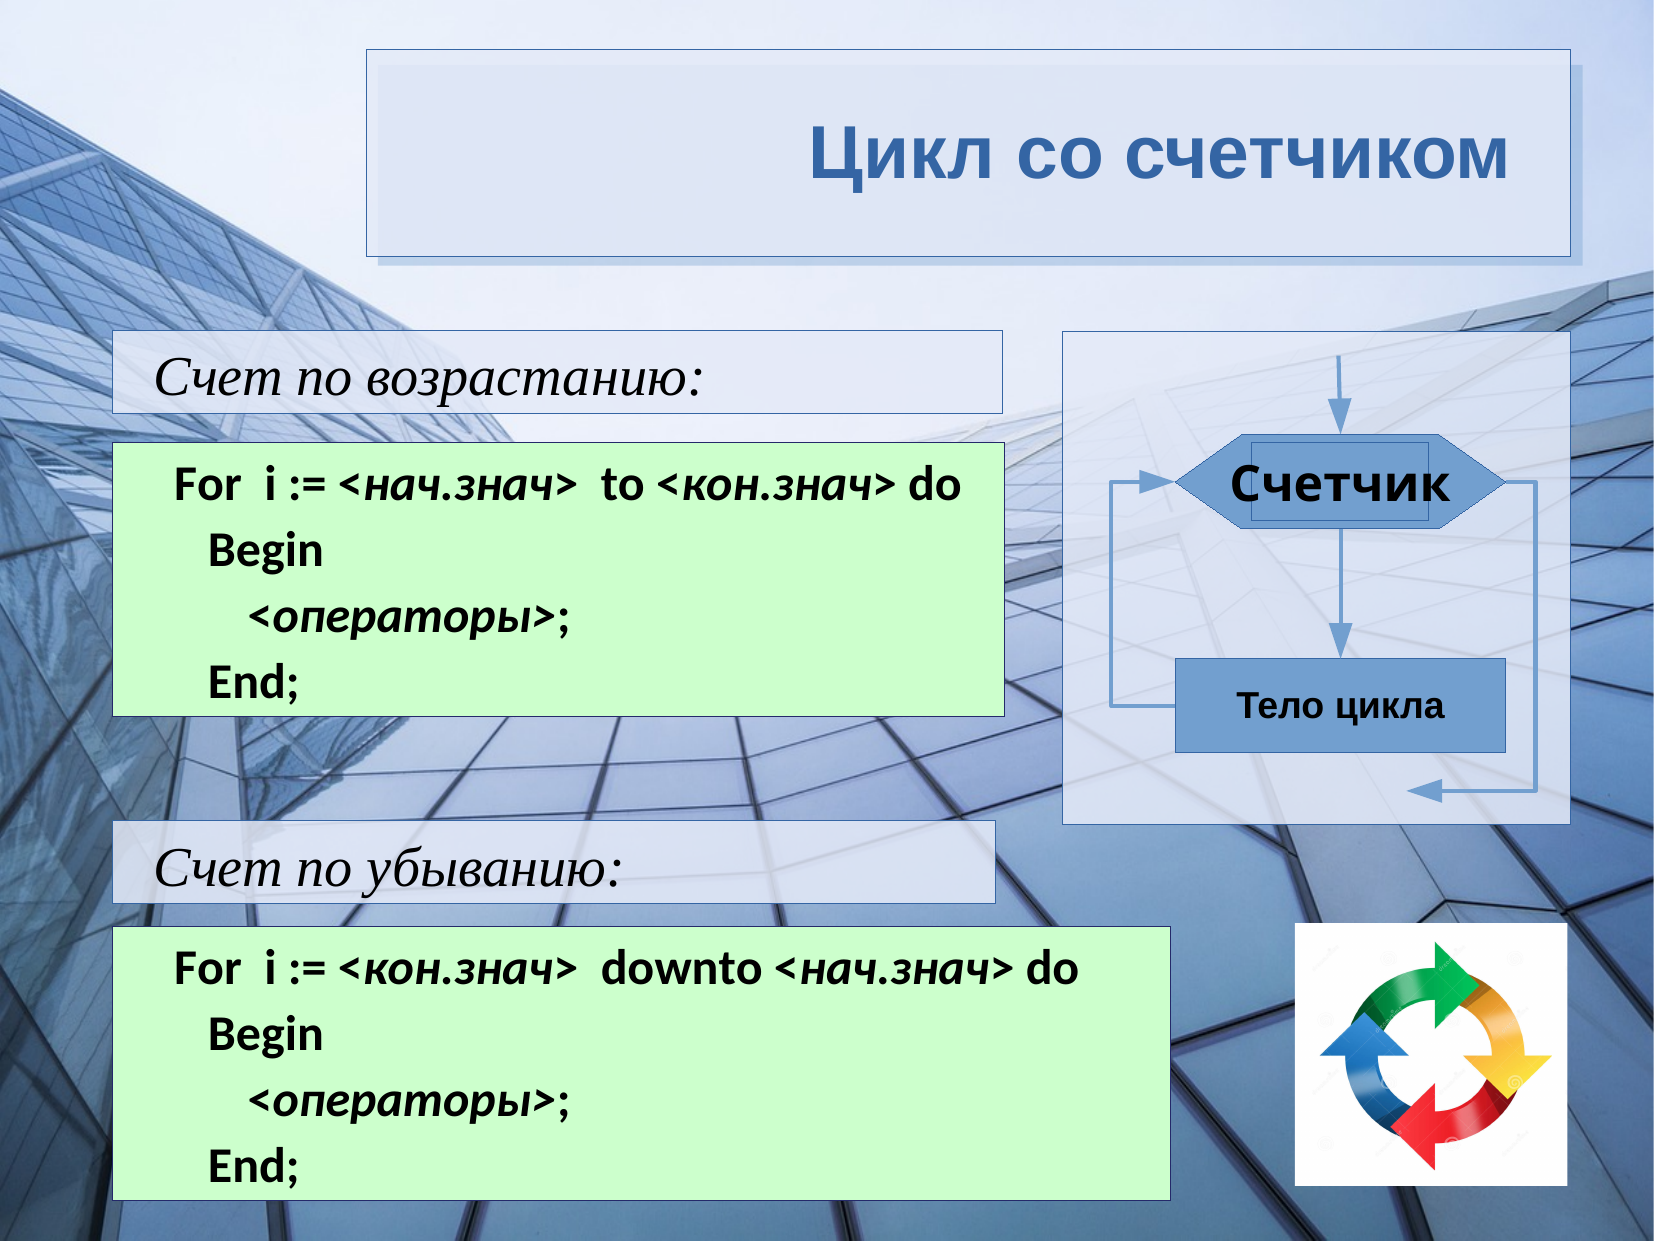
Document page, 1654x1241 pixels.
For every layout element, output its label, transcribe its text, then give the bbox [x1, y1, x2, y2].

title Цикл со счетчиком [366, 49, 1571, 257]
picture [0, 0, 1654, 1241]
text_box [1062, 331, 1571, 825]
text_box Тело цикла [1175, 658, 1506, 753]
text_box [377, 64, 1583, 266]
text_box For i := <кон.знач> downto <нач.знач> do Begin <операторы>; End; [112, 926, 1171, 1201]
text_box Счетчик [1251, 442, 1429, 521]
text_box Счет по возрастанию: [112, 330, 1003, 414]
text_box For i := <нач.знач> to <кон.знач> do Begin <операторы>; End; [112, 442, 1005, 717]
text_box Счет по убыванию: [112, 820, 996, 904]
